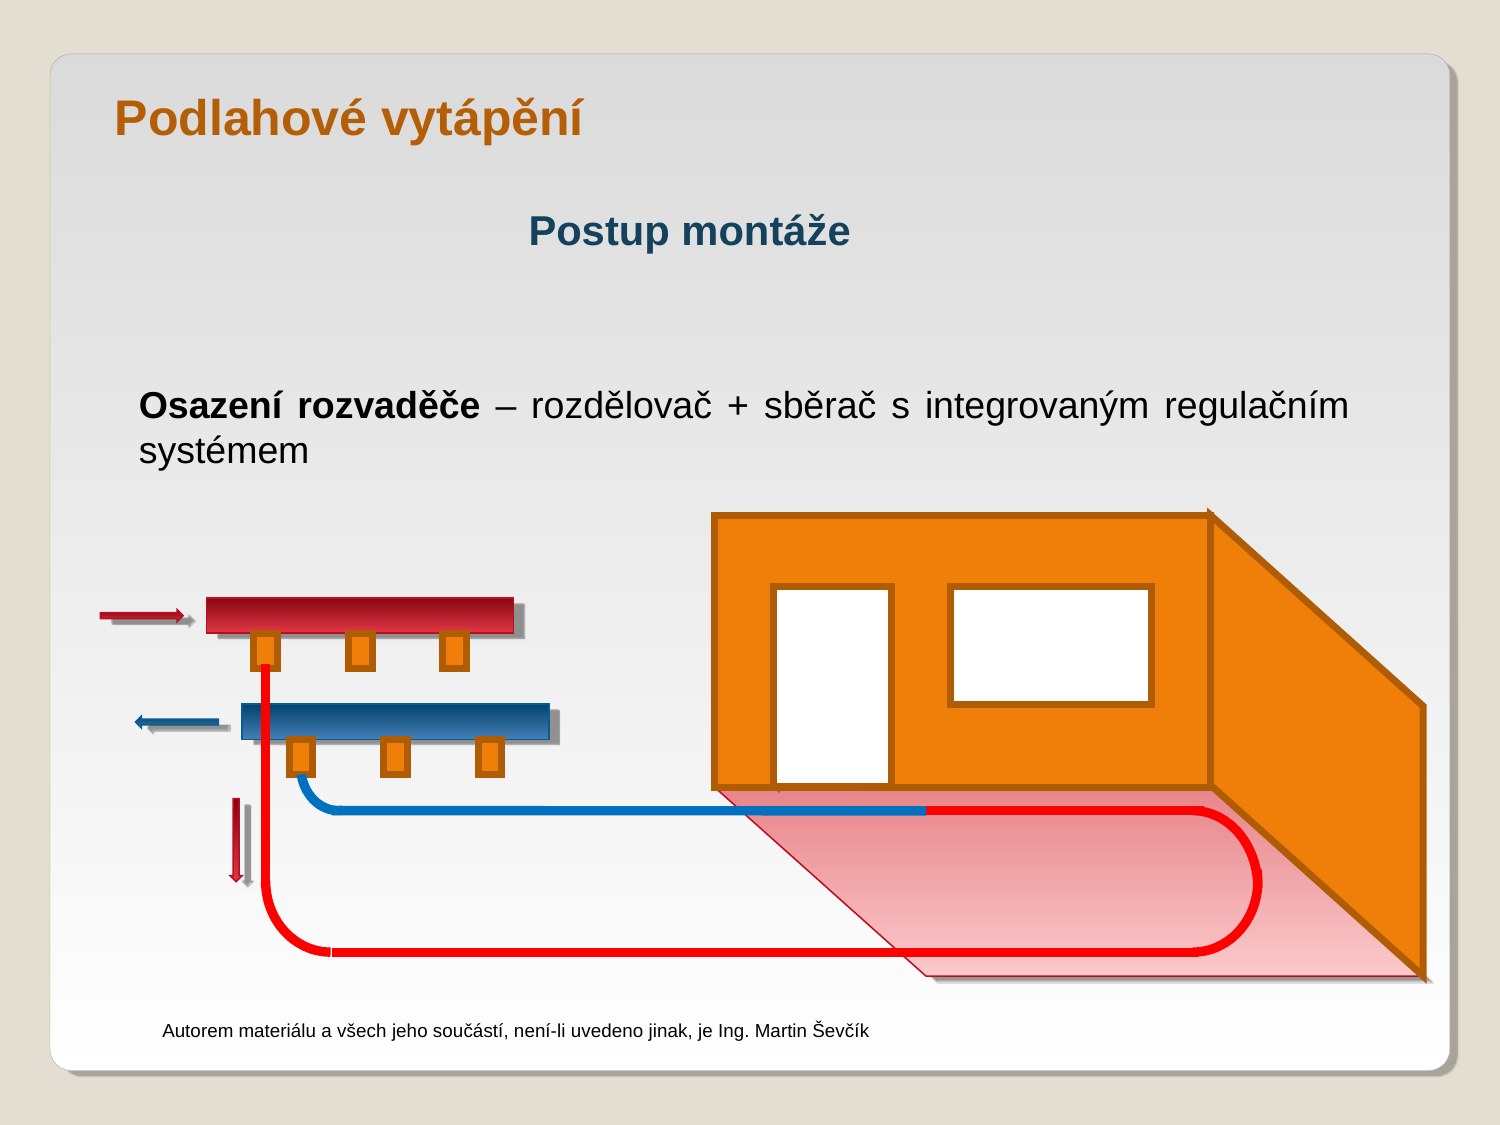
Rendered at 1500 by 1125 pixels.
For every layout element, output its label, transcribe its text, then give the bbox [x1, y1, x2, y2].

text_box Podlahové vytápění [100, 78, 904, 154]
text_box [270, 704, 550, 775]
text_box Autorem materiálu a všech jeho součástí, není-li uvedeno jinak, je Ing. Martin Ševčík [147, 1011, 1365, 1050]
text_box [230, 798, 243, 882]
text_box [135, 716, 219, 728]
text_box Postup montáže [513, 196, 998, 262]
text_box [714, 515, 1424, 977]
text_box [100, 609, 184, 622]
text_box [206, 597, 514, 669]
text_box [242, 704, 261, 740]
text_box Osazení rozvaděče – rozdělovač + sběrač s integrovaným regulačním systémem [123, 373, 1365, 479]
text_box [746, 815, 1253, 948]
